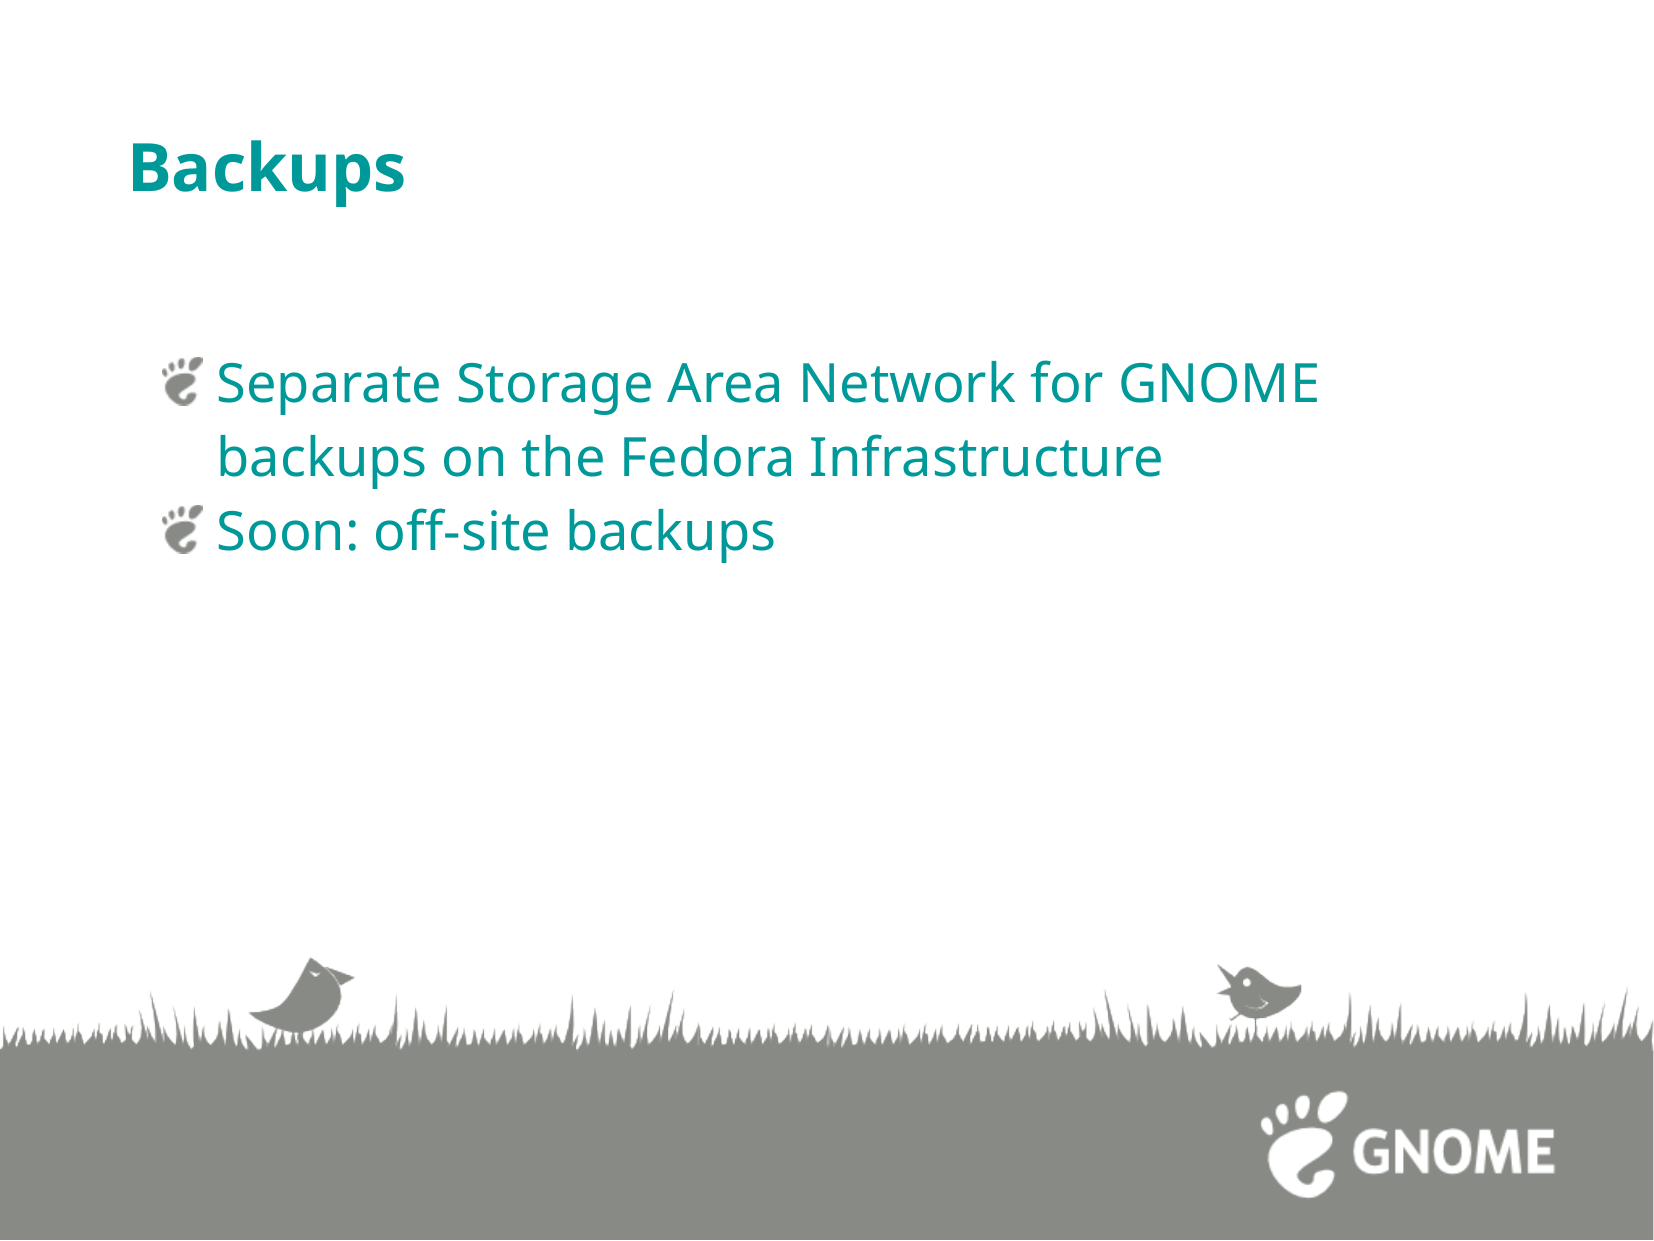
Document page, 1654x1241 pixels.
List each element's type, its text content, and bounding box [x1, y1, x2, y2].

text_box Backups [112, 112, 1276, 318]
text_box Separate Storage Area Network for GNOME backups on the Fedora Infrastructure Soon: off-site backups [112, 337, 1426, 866]
picture [0, 0, 1654, 1241]
